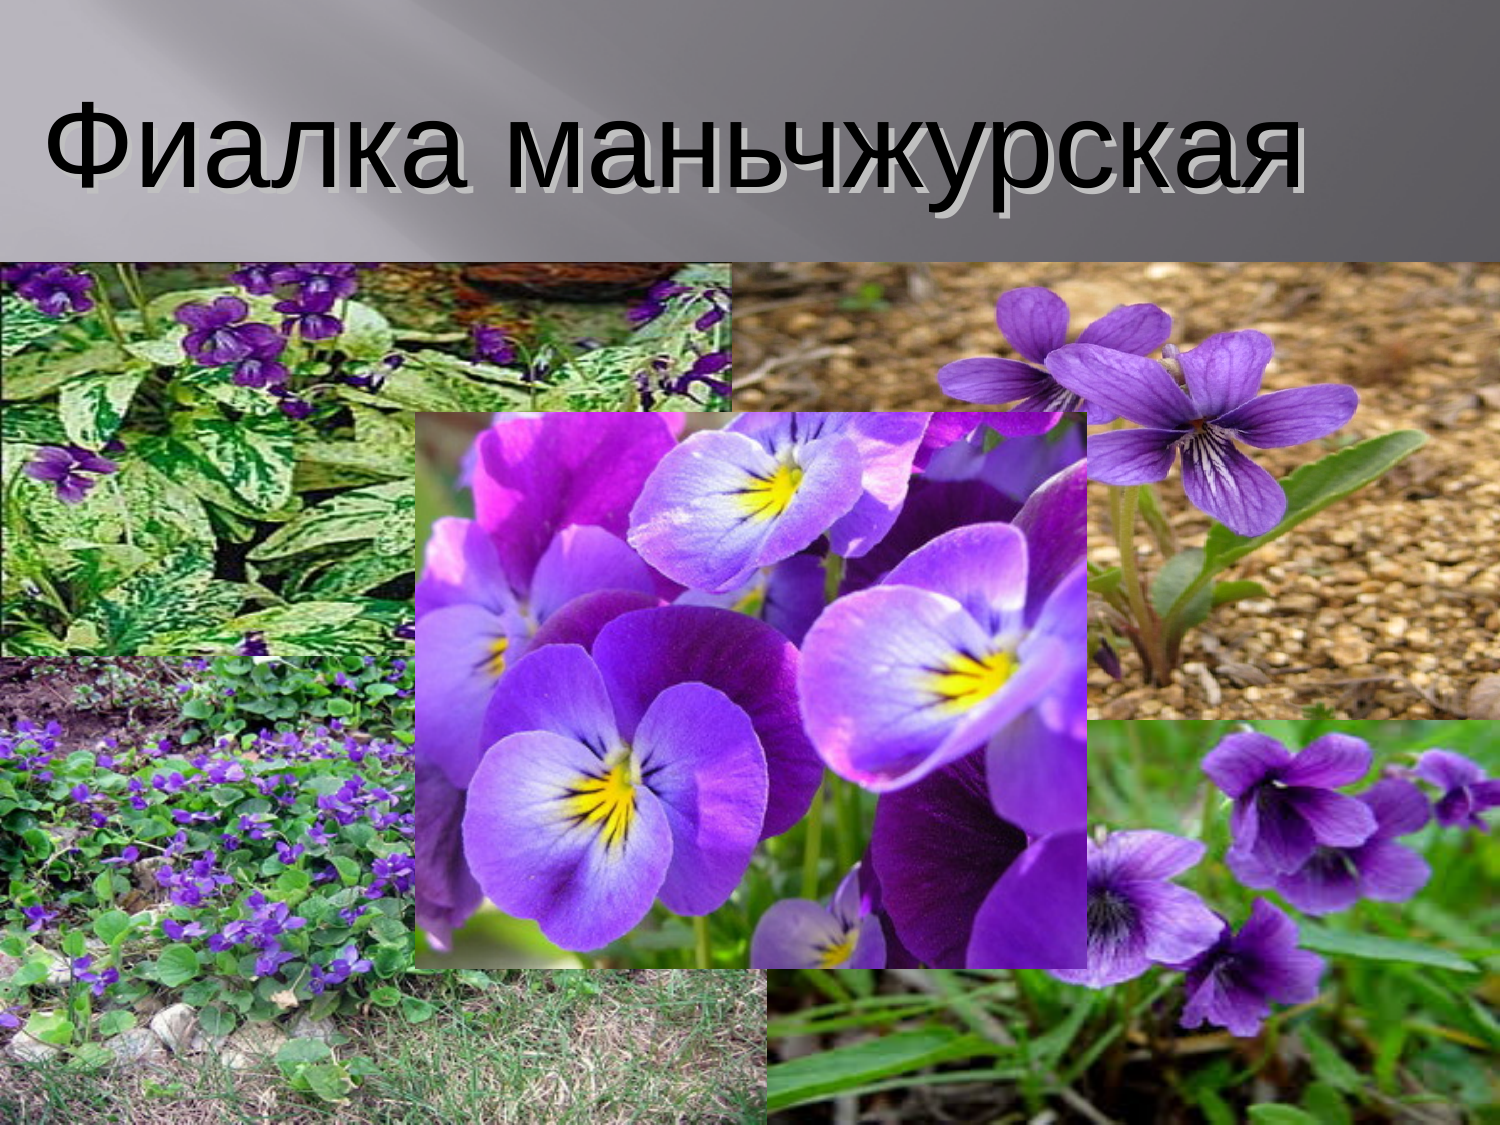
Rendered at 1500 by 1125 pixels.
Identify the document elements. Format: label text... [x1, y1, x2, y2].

picture [0, 262, 1500, 1125]
title Фиалка маньчжурская [0, 0, 1351, 262]
